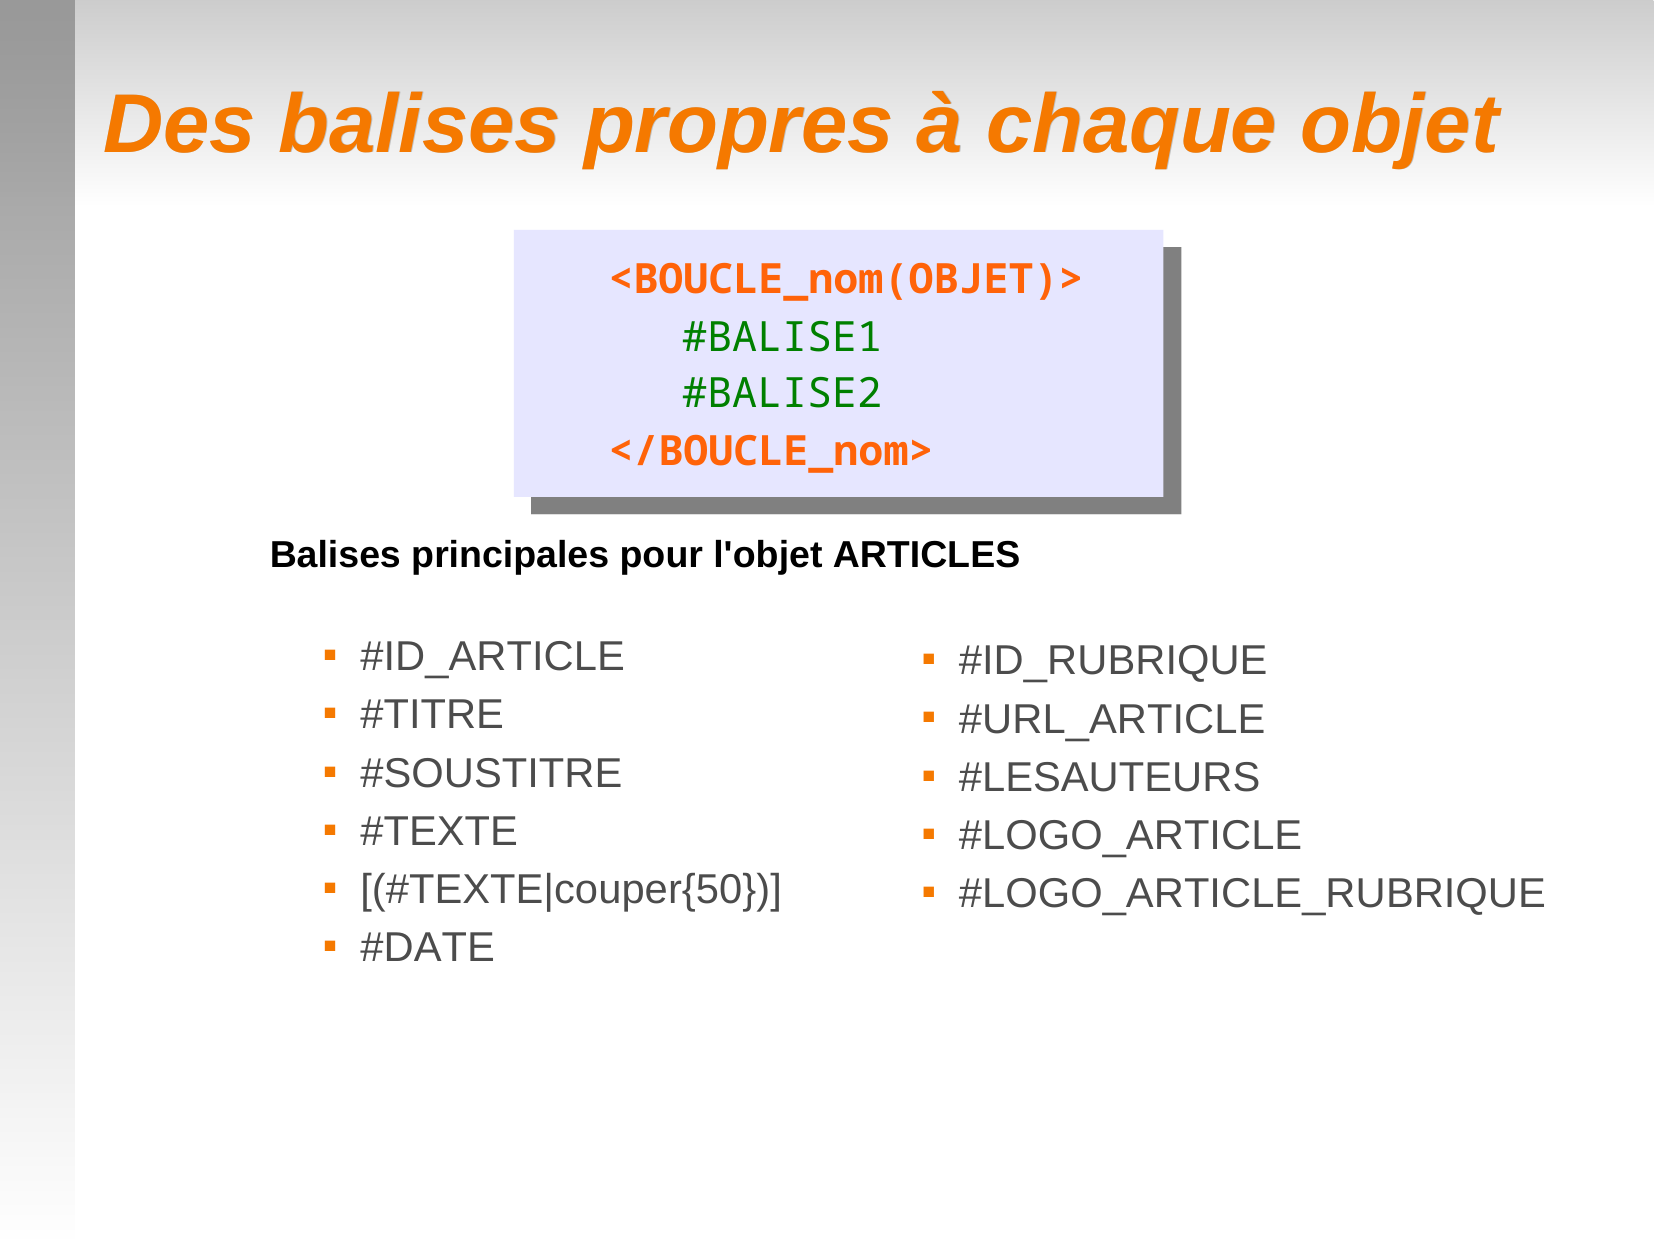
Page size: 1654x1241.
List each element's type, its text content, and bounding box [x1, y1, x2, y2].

list #ID_RUBRIQUE #URL_ARTICLE #LESAUTEURS #LOGO_ARTICLE #LOGO_ARTICLE_RUBRIQUE [675, 637, 1550, 1134]
text_box Balises principales pour l'objet ARTICLES [77, 526, 1322, 617]
title Des balises propres à chaque objet [88, 0, 1654, 178]
list #ID_ARTICLE #TITRE #SOUSTITRE #TEXTE [(#TEXTE|couper{50})] #DATE [76, 632, 827, 1101]
text_box <BOUCLE_nom(OBJET)> #BALISE1 #BALISE2 </BOUCLE_nom> [513, 229, 1164, 467]
